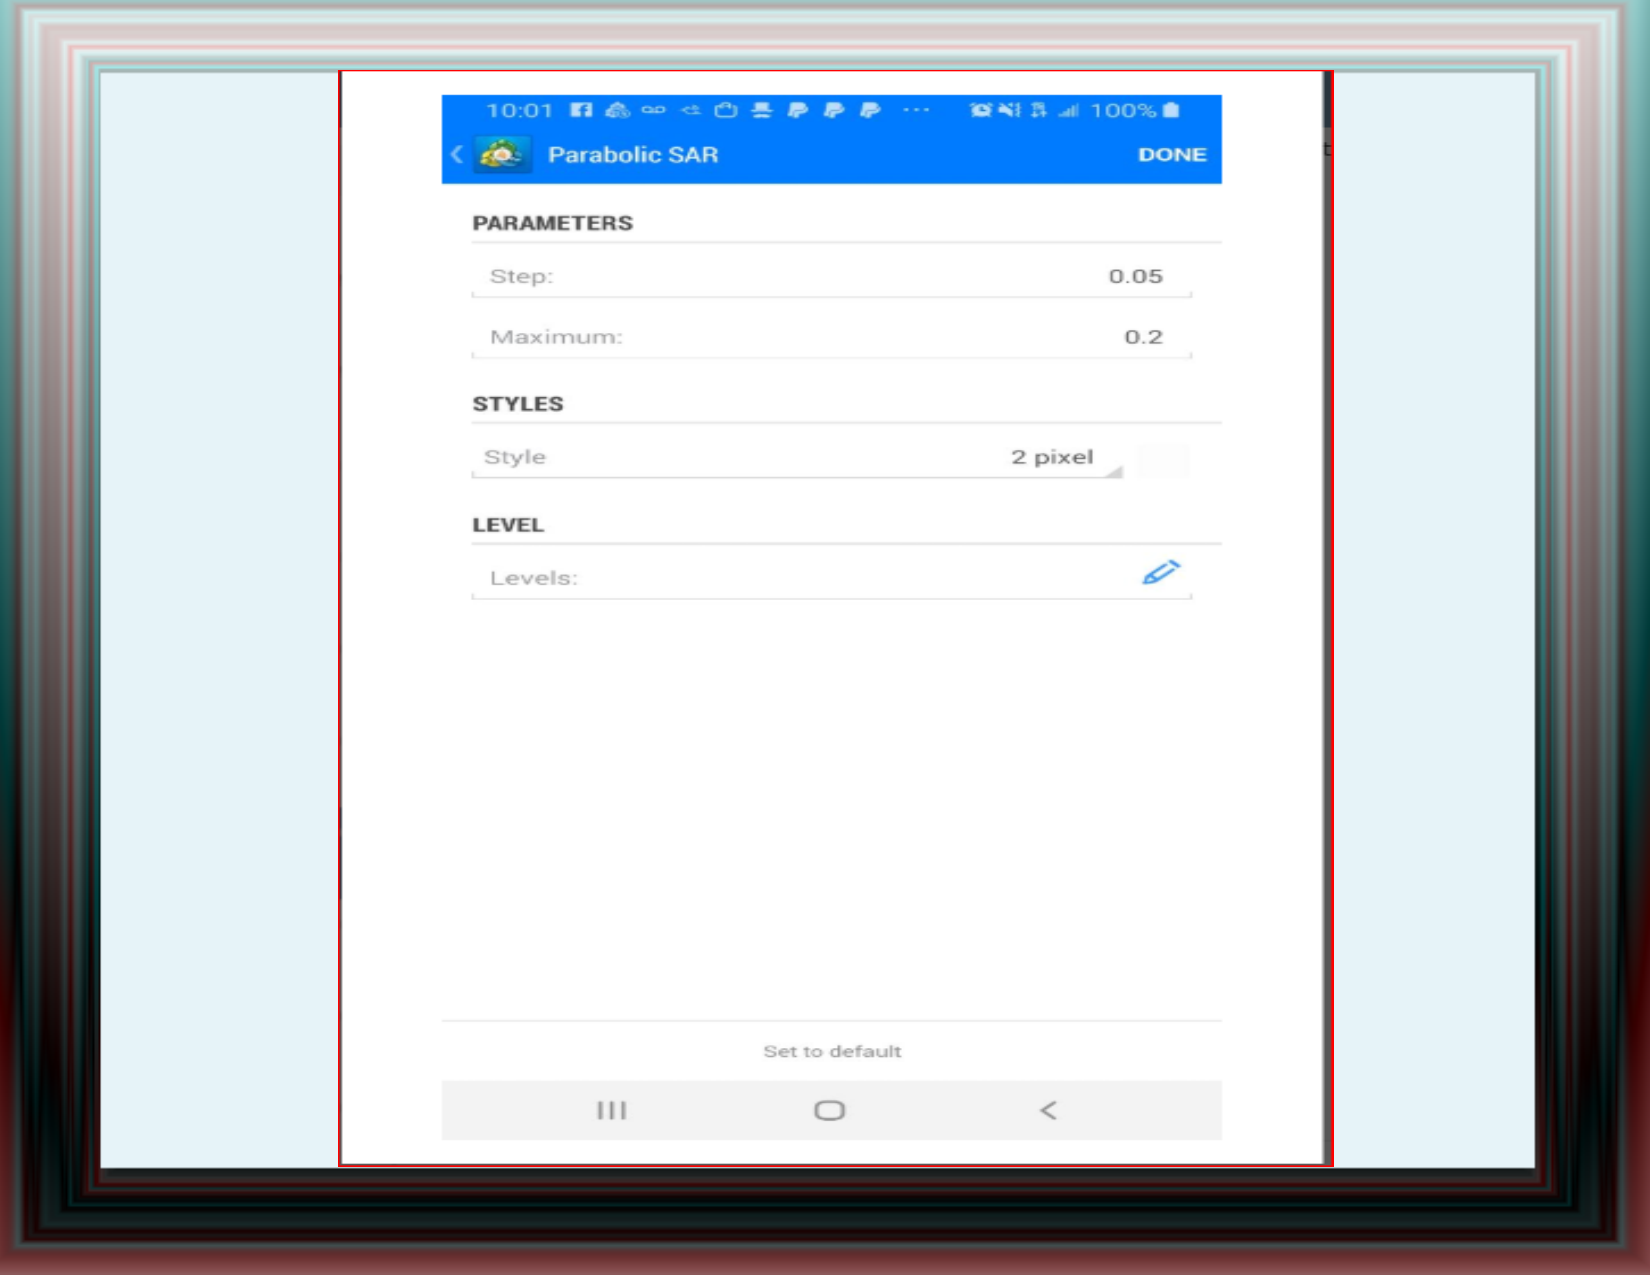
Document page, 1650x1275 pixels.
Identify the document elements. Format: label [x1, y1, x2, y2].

picture [338, 70, 1334, 1167]
